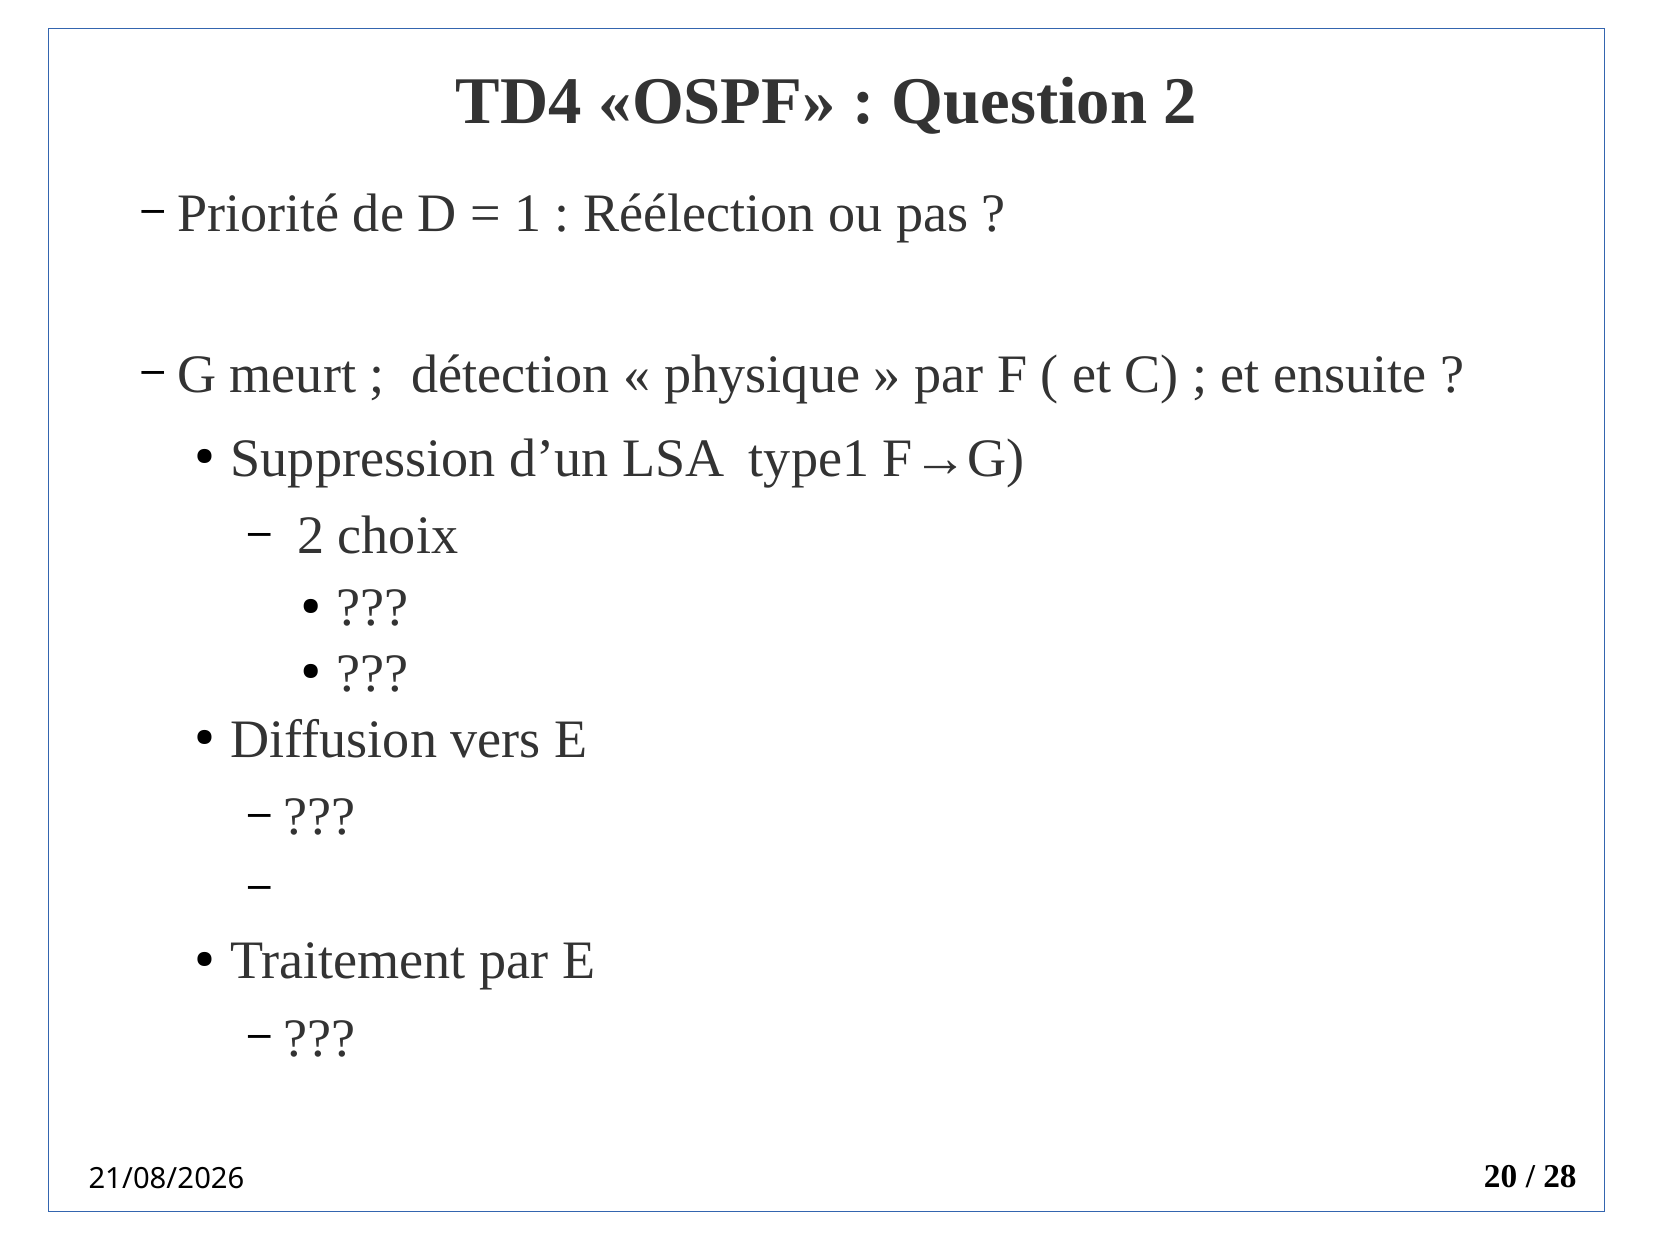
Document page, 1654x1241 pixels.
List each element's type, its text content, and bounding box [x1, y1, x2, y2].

title TD4 «OSPF» : Question 2 [88, 61, 1565, 142]
list Priorité de D = 1 : Réélection ou pas ? G meurt ; détection « physique » par F ( et C) ; et ensuite ? Suppression d’un LSA type1 F→G) 2 choix ??? ??? Diffusion vers E ??? Traitement par E ??? [88, 183, 1565, 1123]
